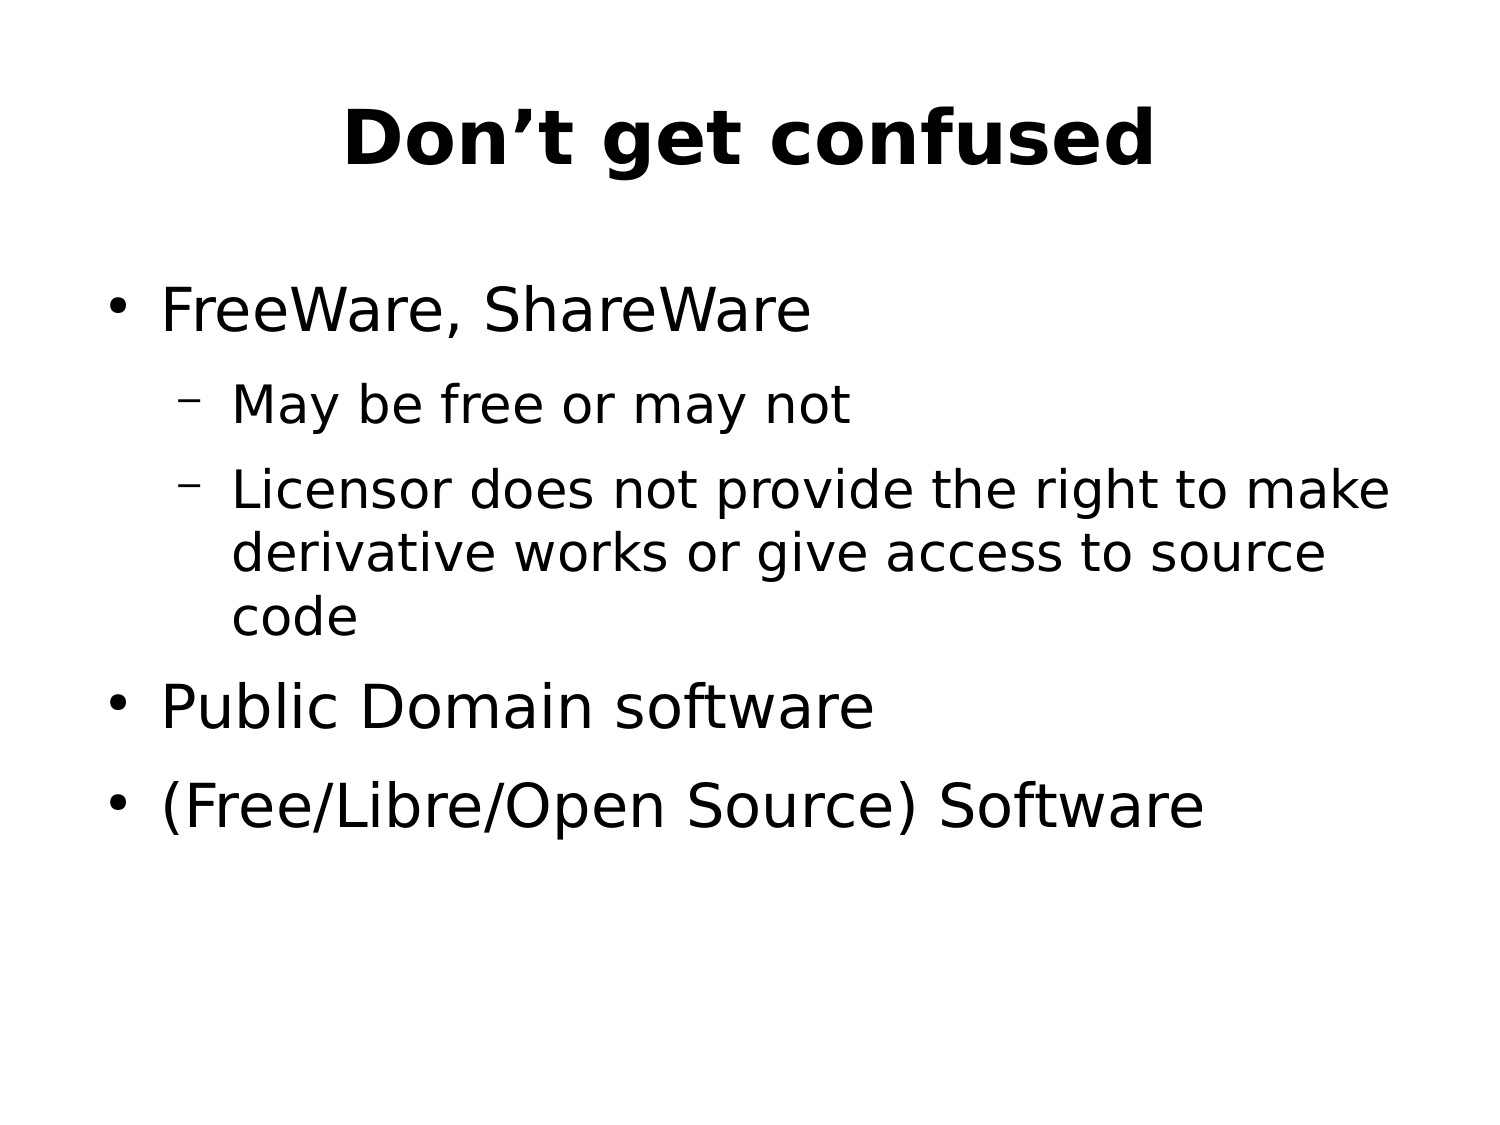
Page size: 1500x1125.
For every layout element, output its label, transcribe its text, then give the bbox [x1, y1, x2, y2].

list FreeWare, ShareWare May be free or may not Licensor does not provide the right to make derivative works or give access to source code Public Domain software (Free/Libre/Open Source) Software [75, 263, 1425, 1063]
title Don’t get confused [75, 68, 1425, 201]
